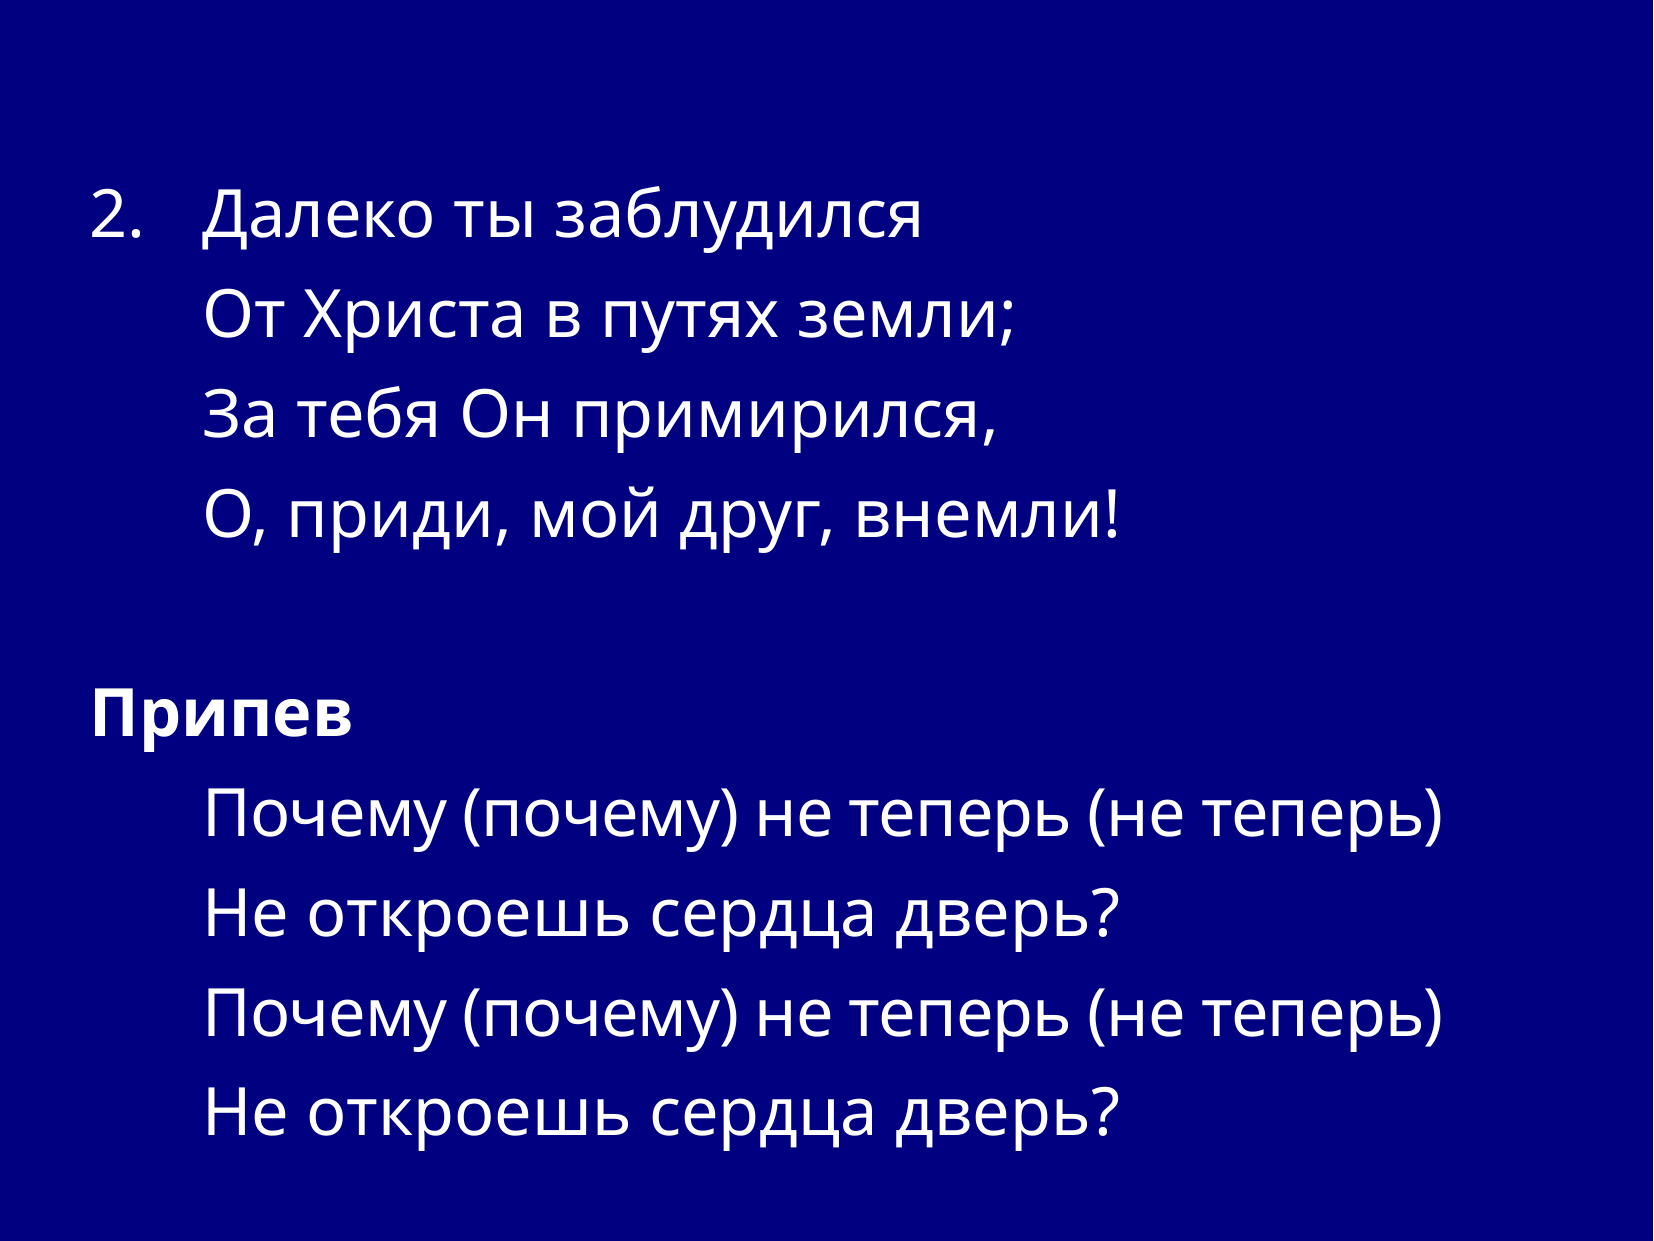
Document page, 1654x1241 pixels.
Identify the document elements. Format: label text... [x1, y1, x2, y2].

text_box 2. Далеко ты заблудился От Христа в путях земли; За тебя Он примирился, О, приди, мой друг, внемли! Припев Почему (почему) не теперь (не теперь) Не откроешь сердца дверь? Почему (почему) не теперь (не теперь) Не откроешь сердца дверь? [75, 150, 1653, 1163]
